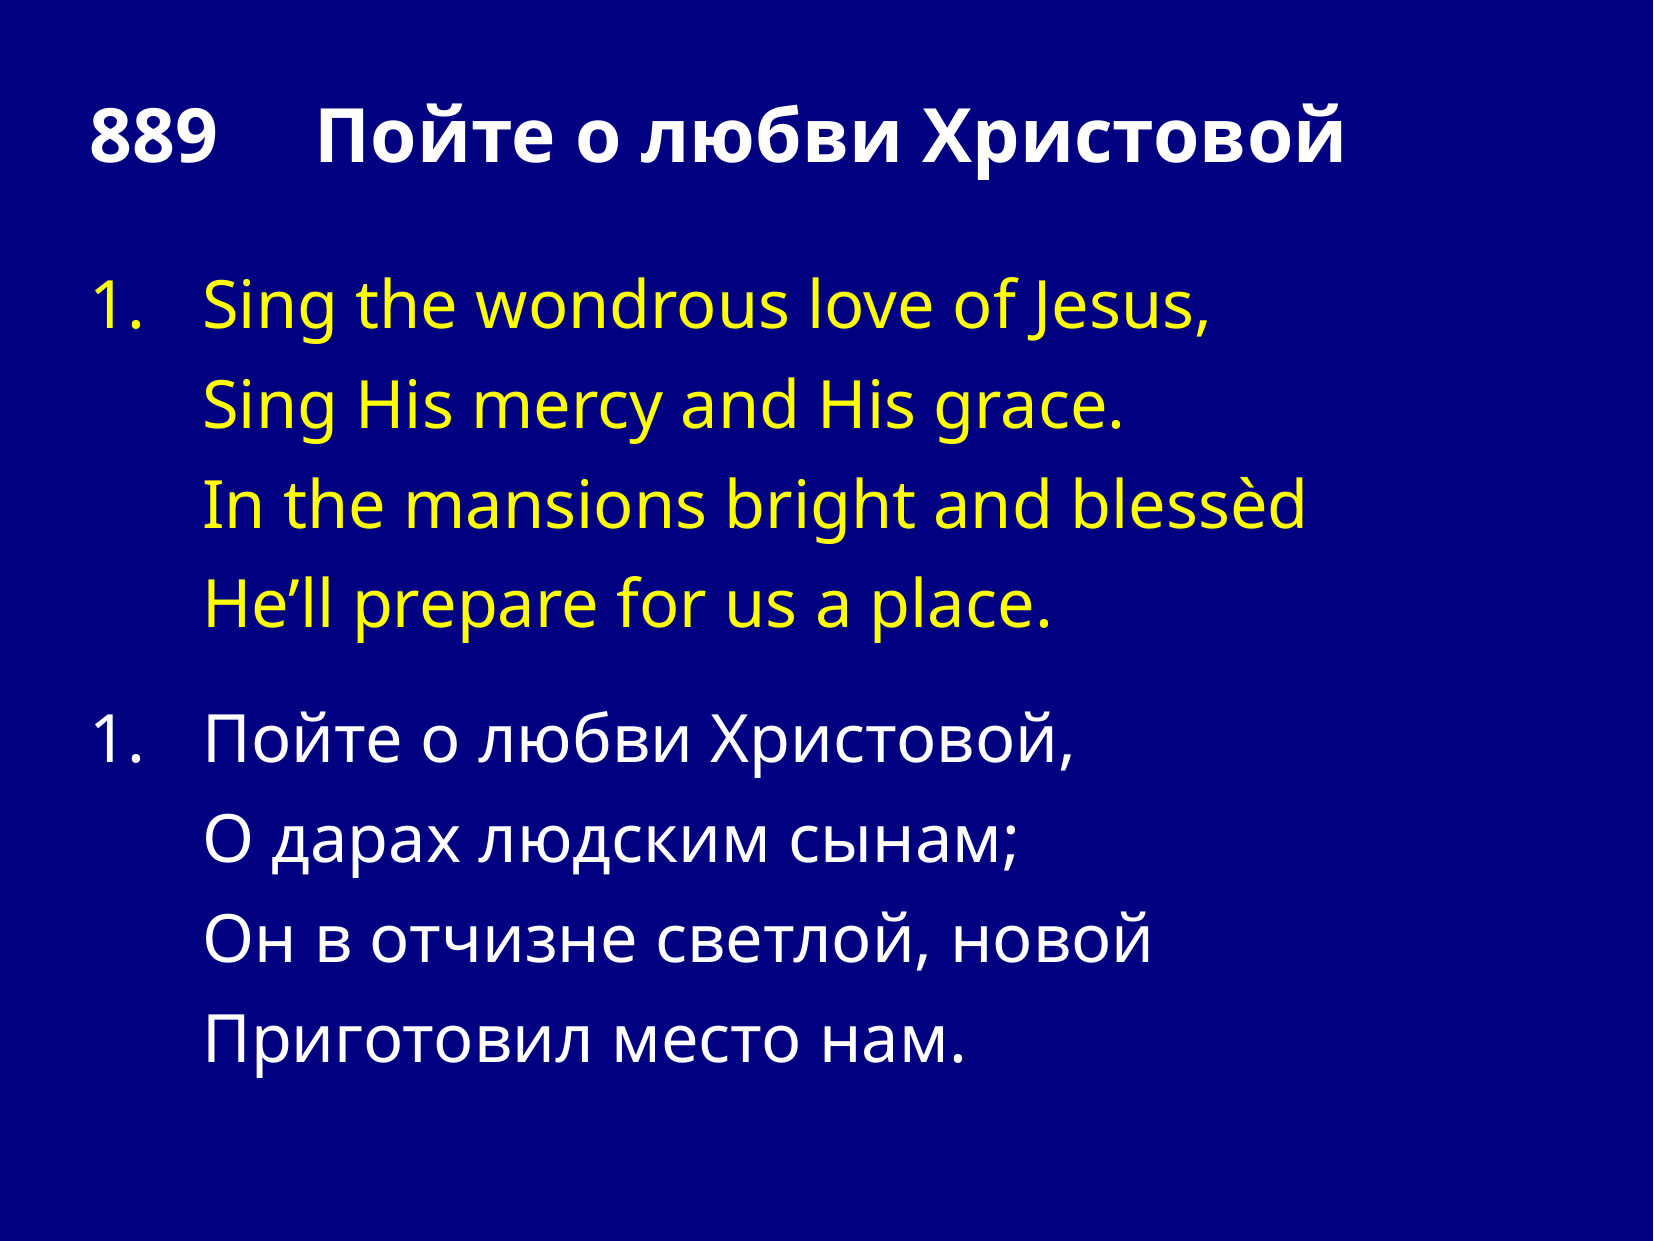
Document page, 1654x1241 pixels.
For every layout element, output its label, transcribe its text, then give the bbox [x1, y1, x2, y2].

text_box 889 Пойте о любви Христовой [75, 75, 1576, 188]
text_box 1. Sing the wondrous love of Jesus, Sing His mercy and His grace. In the mansions bright and blessèd He’ll prepare for us a place. [75, 188, 1576, 638]
text_box 1. Пойте о любви Христовой, О дарах людским сынам; Он в отчизне светлой, новой Приготовил место нам. [75, 675, 1576, 1163]
